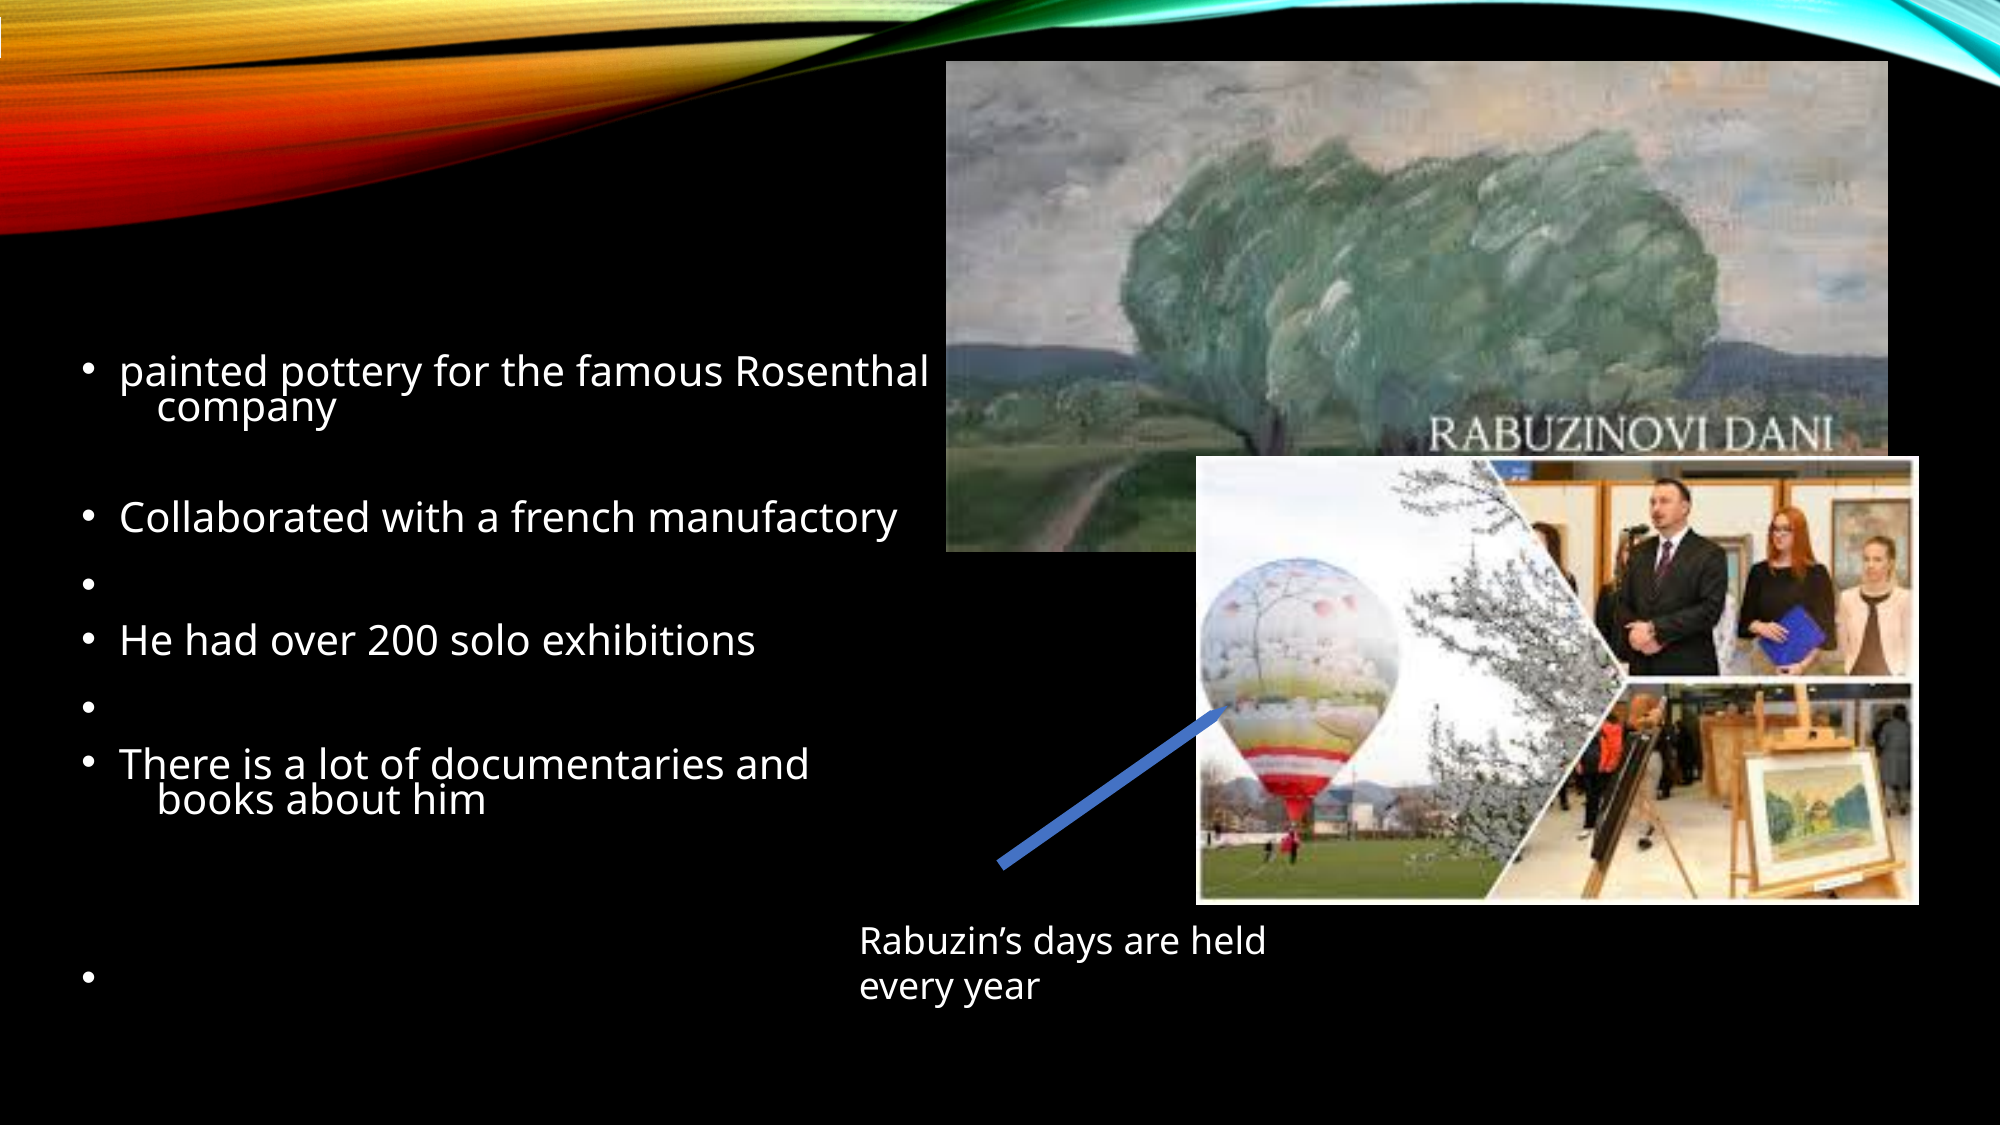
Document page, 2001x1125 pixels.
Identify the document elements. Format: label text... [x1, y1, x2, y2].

list painted pottery for the famous Rosenthal company Collaborated with a french manufactory He had over 200 solo exhibitions There is a lot of documentaries and books about him [66, 350, 947, 1011]
picture [946, 61, 1919, 905]
text_box Rabuzin’s days are held every year [843, 909, 1385, 1016]
